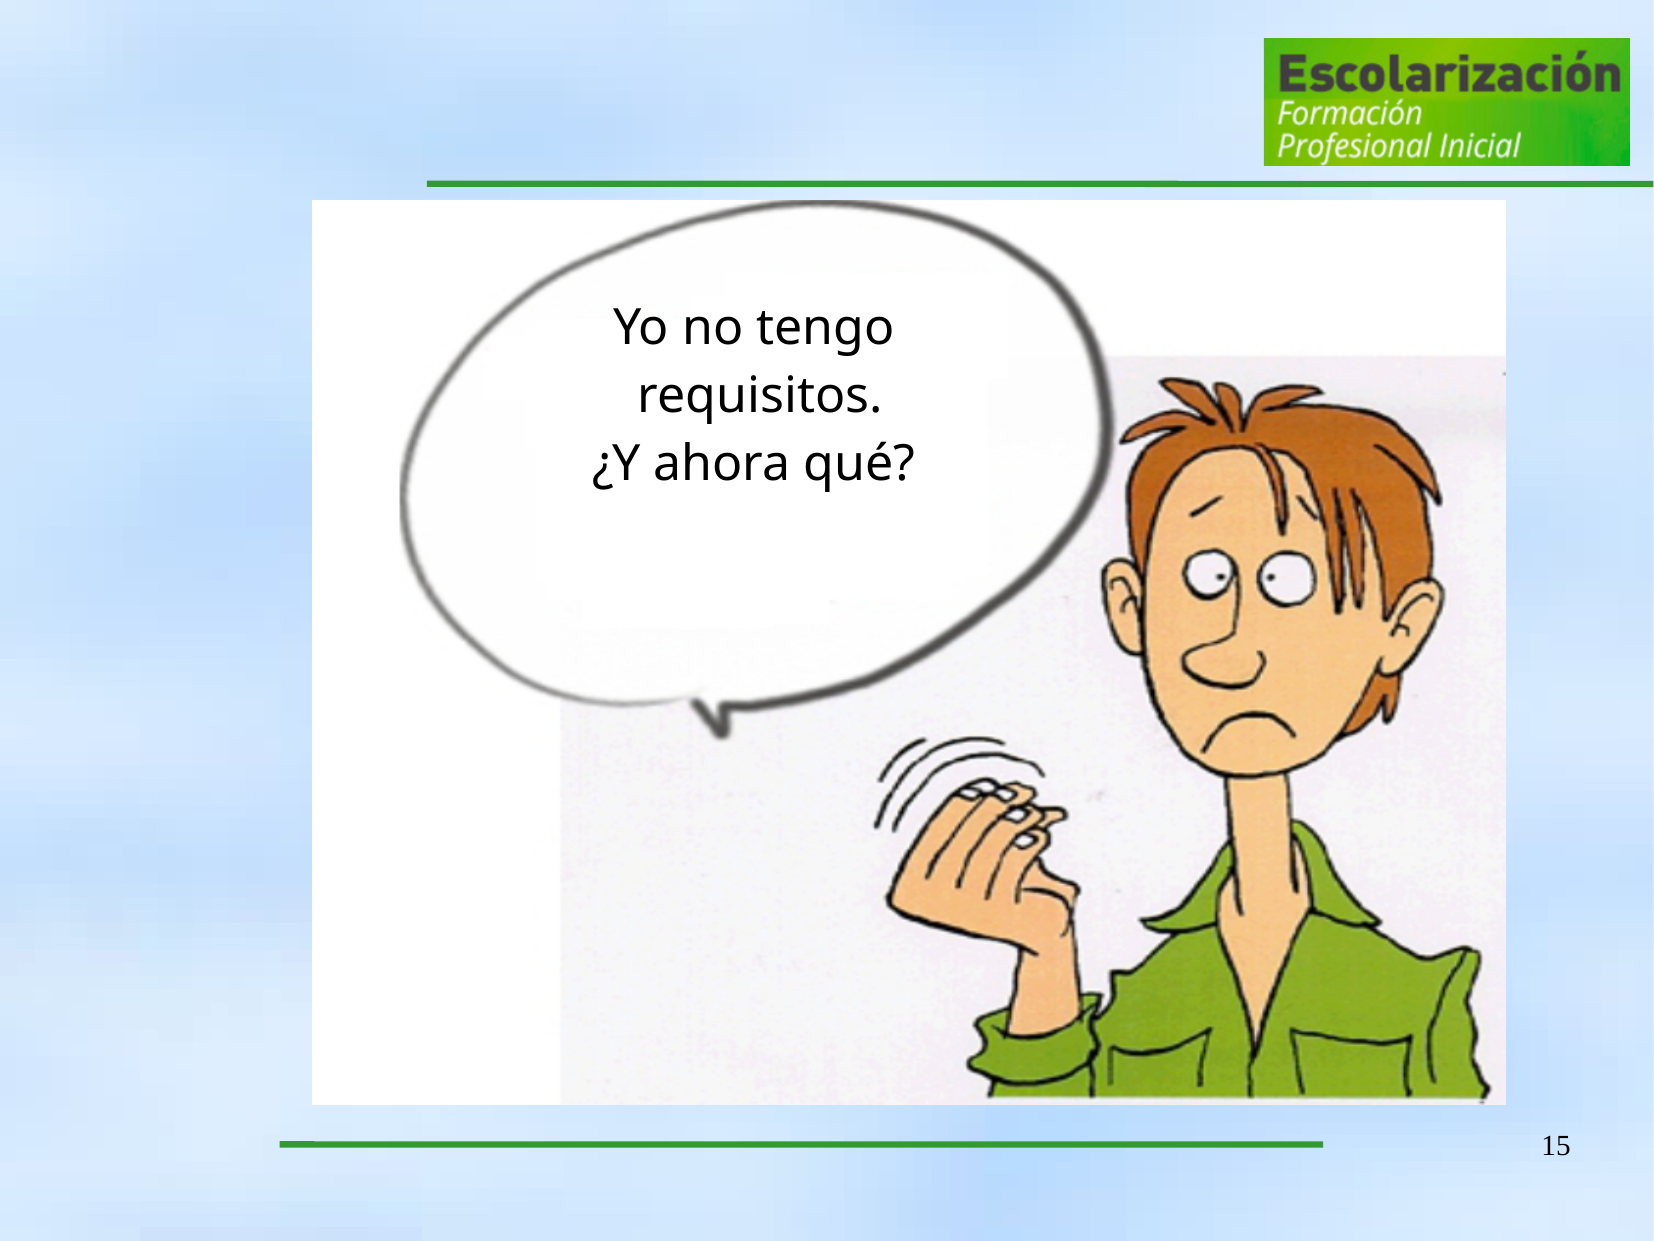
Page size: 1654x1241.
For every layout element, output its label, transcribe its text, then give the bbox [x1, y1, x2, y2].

text_box Yo no tengo requisitos. ¿Y ahora qué? [320, 283, 1158, 950]
picture [0, 0, 1654, 1241]
